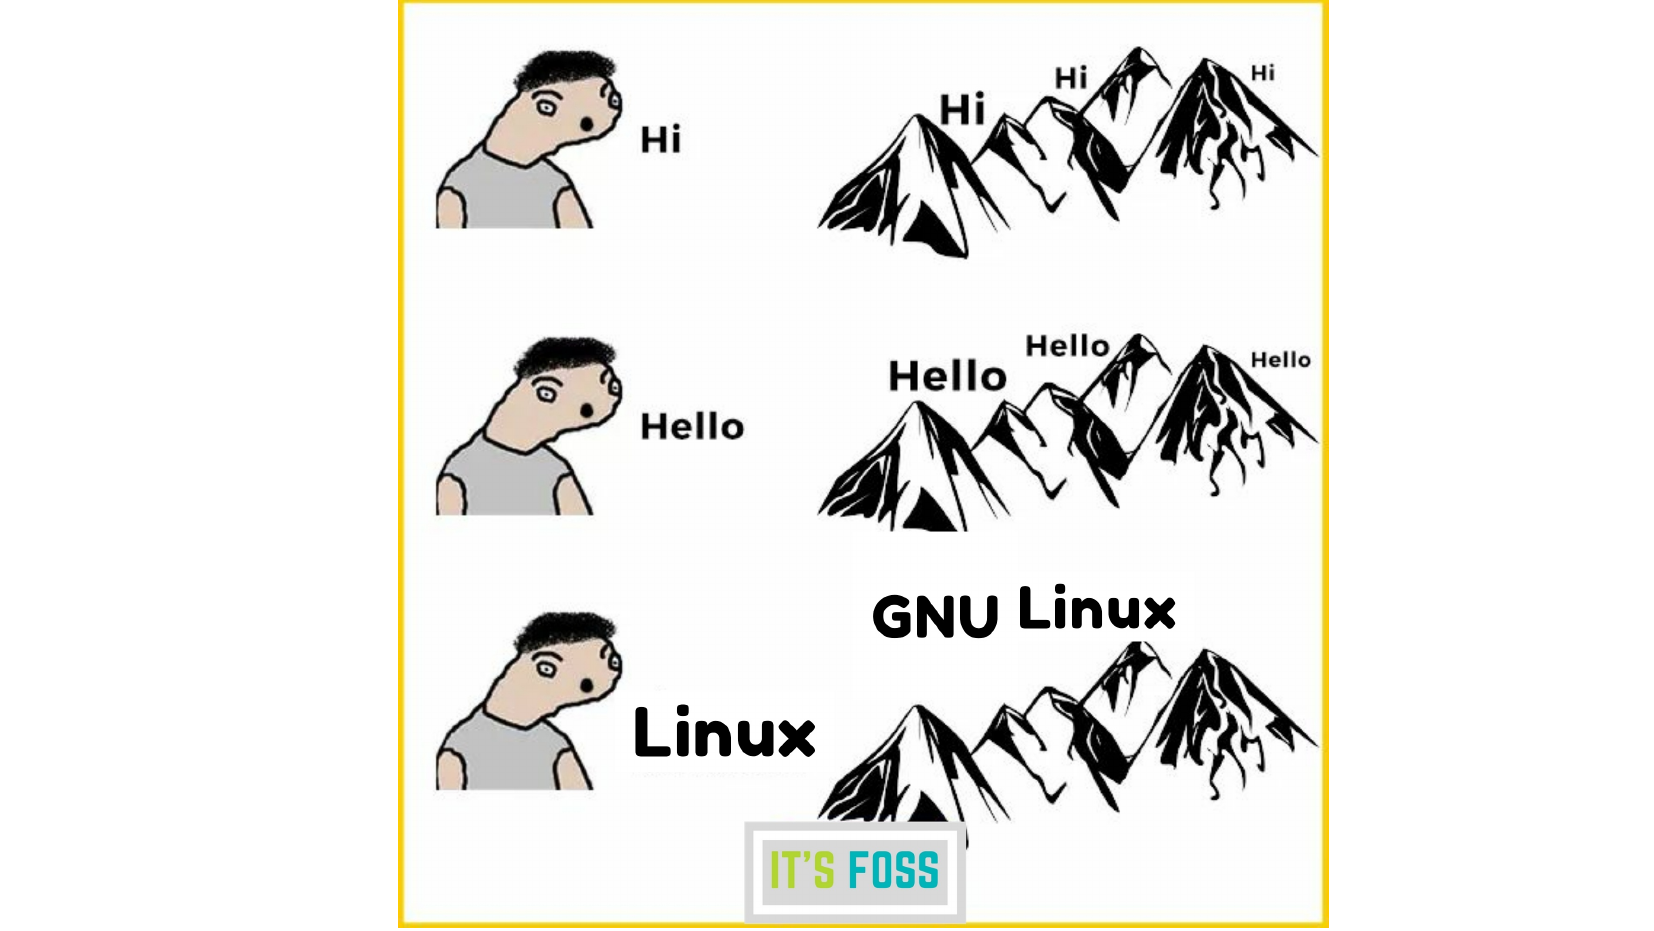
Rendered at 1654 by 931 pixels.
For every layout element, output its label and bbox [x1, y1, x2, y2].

picture [398, 0, 1329, 928]
